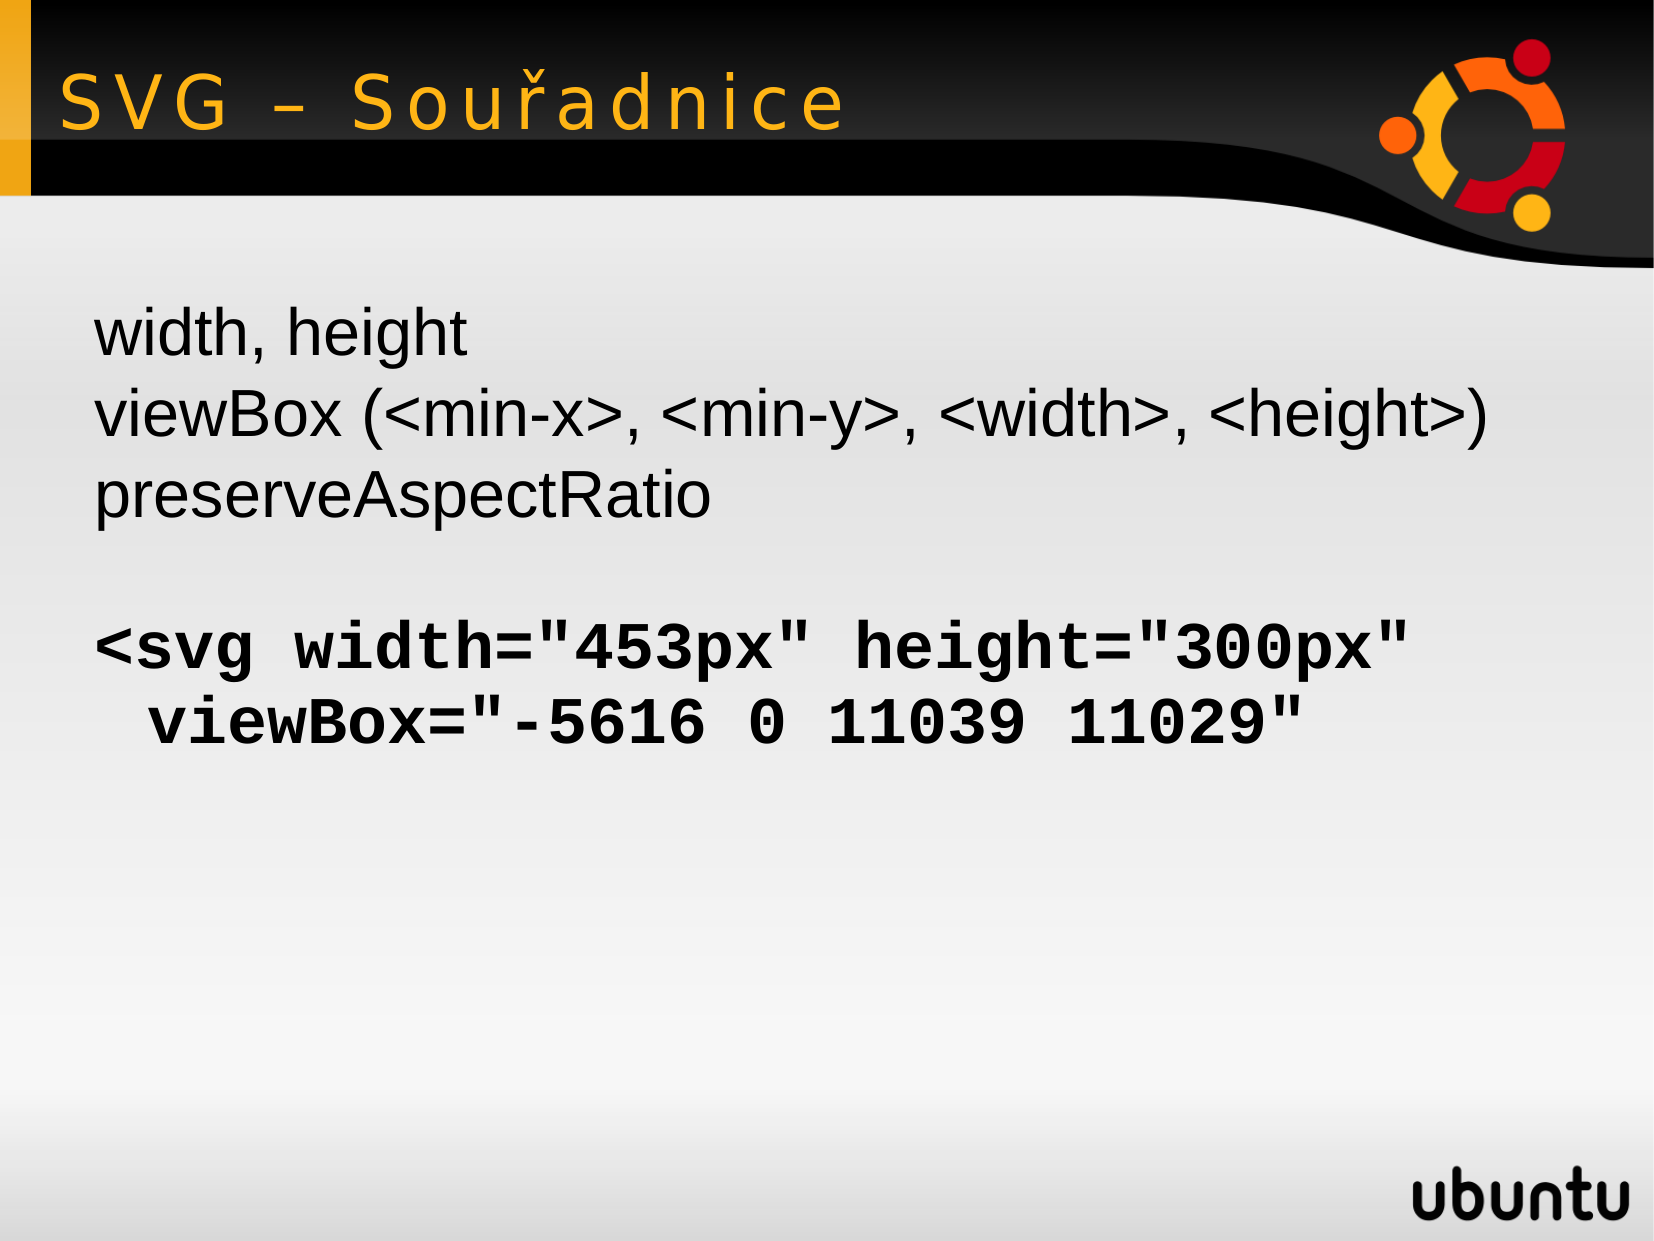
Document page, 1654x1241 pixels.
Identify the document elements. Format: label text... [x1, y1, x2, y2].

title SVG – Souřadnice [59, 29, 1270, 178]
list width, height viewBox (<min-x>, <min-y>, <width>, <height>) preserveAspectRatio <svg width="453px" height="300px" viewBox="-5616 0 11039 11029" [76, 295, 1565, 1114]
picture [0, 0, 1654, 1241]
